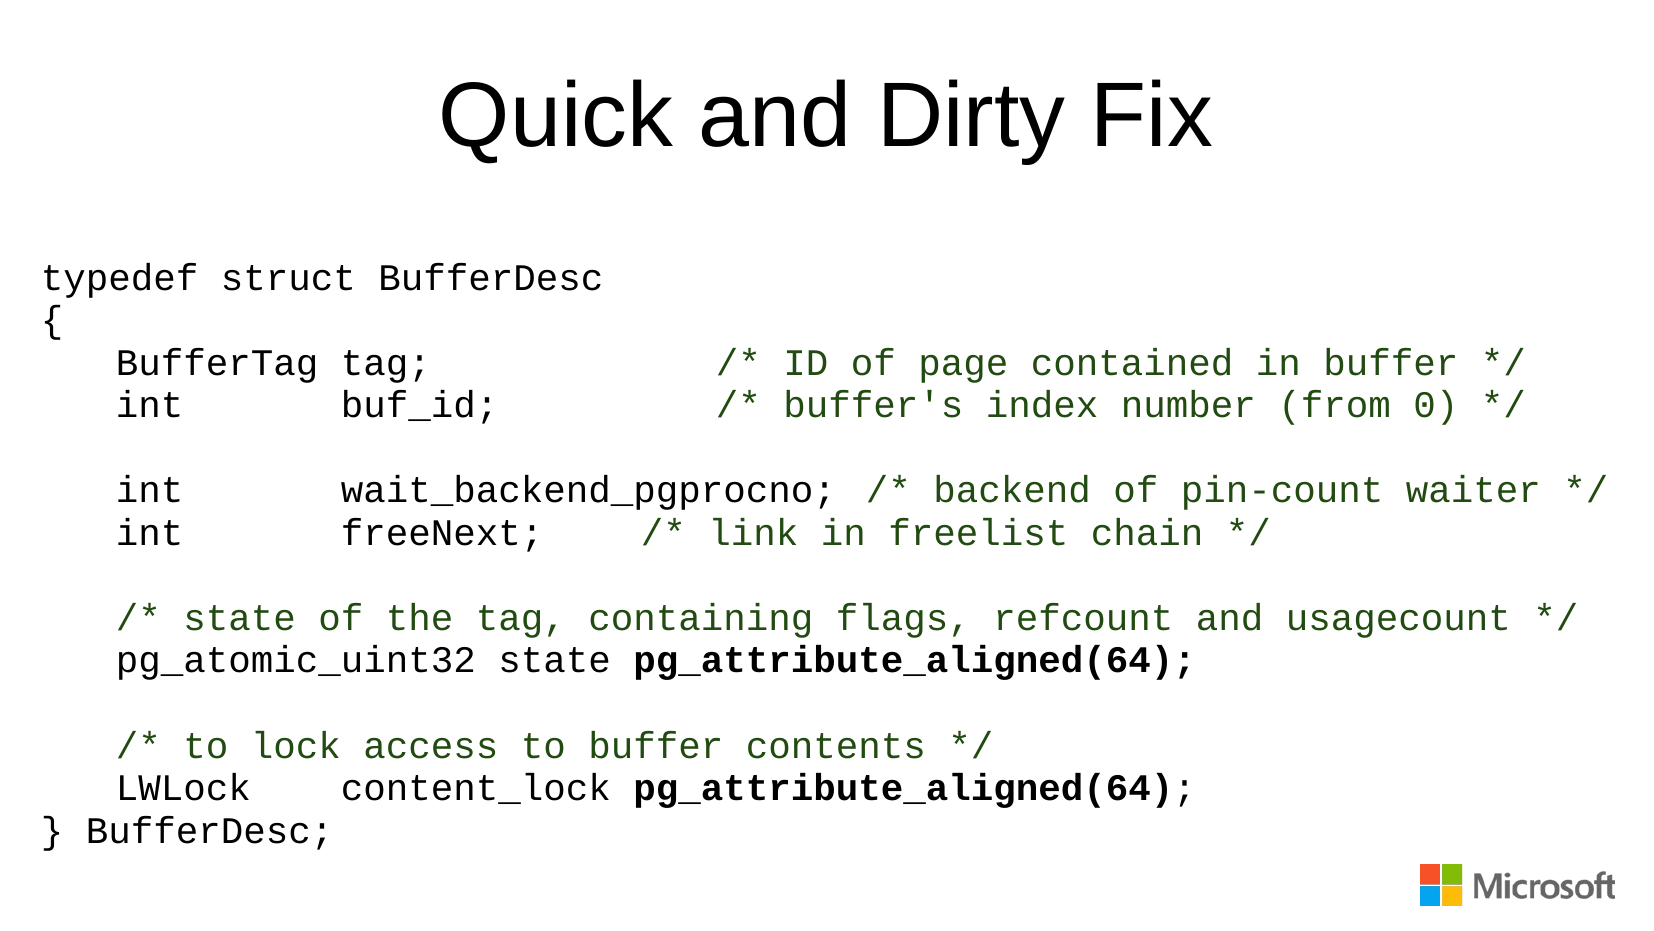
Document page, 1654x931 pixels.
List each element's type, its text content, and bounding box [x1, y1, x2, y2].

title Quick and Dirty Fix [82, 37, 1571, 193]
picture [1440, 894, 1615, 906]
text_box typedef struct BufferDesc { BufferTag tag; /* ID of page contained in buffer */ int buf_id; /* buffer's index number (from 0) */ int wait_backend_pgprocno; /* backend of pin-count waiter */ int freeNext; /* link in freelist chain */ /* state of the tag, containing flags, refcount and usagecount */ pg_atomic_uint32 state pg_attribute_aligned(64); /* to lock access to buffer contents */ LWLock content_lock pg_attribute_aligned(64); } BufferDesc; [26, 251, 1636, 894]
